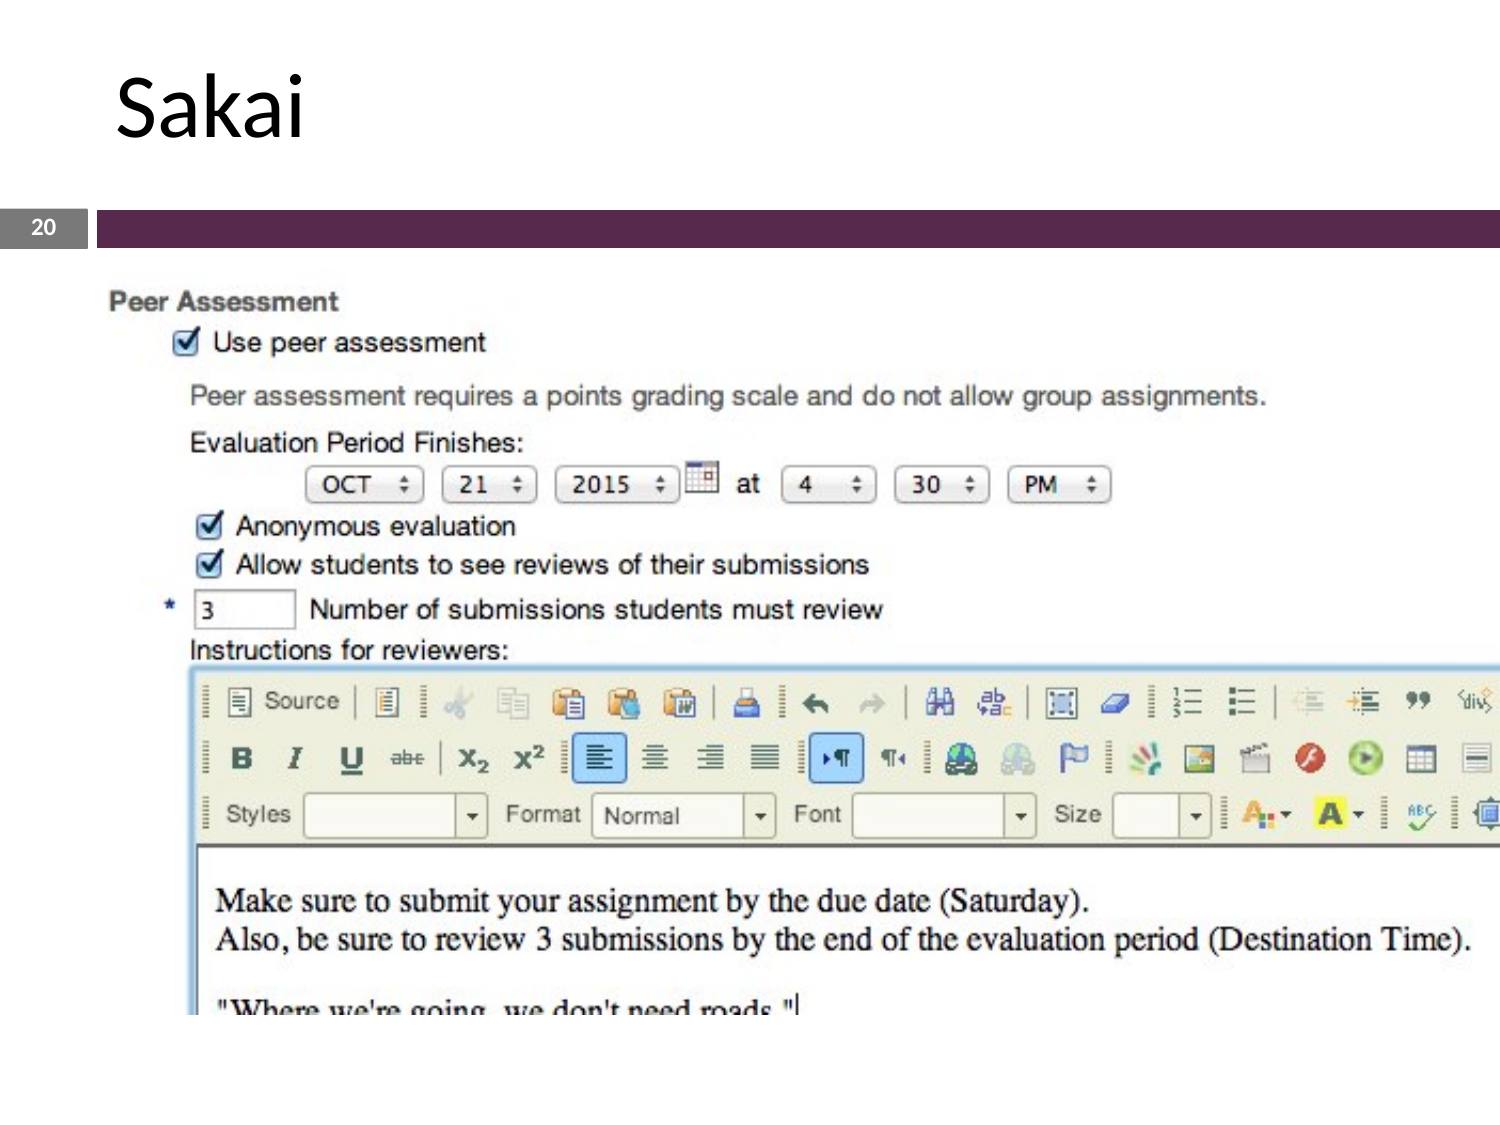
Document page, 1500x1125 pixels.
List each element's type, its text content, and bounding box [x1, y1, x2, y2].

text_box 20 [0, 208, 88, 249]
picture [107, 269, 1500, 1015]
title Sakai [100, 19, 1438, 182]
